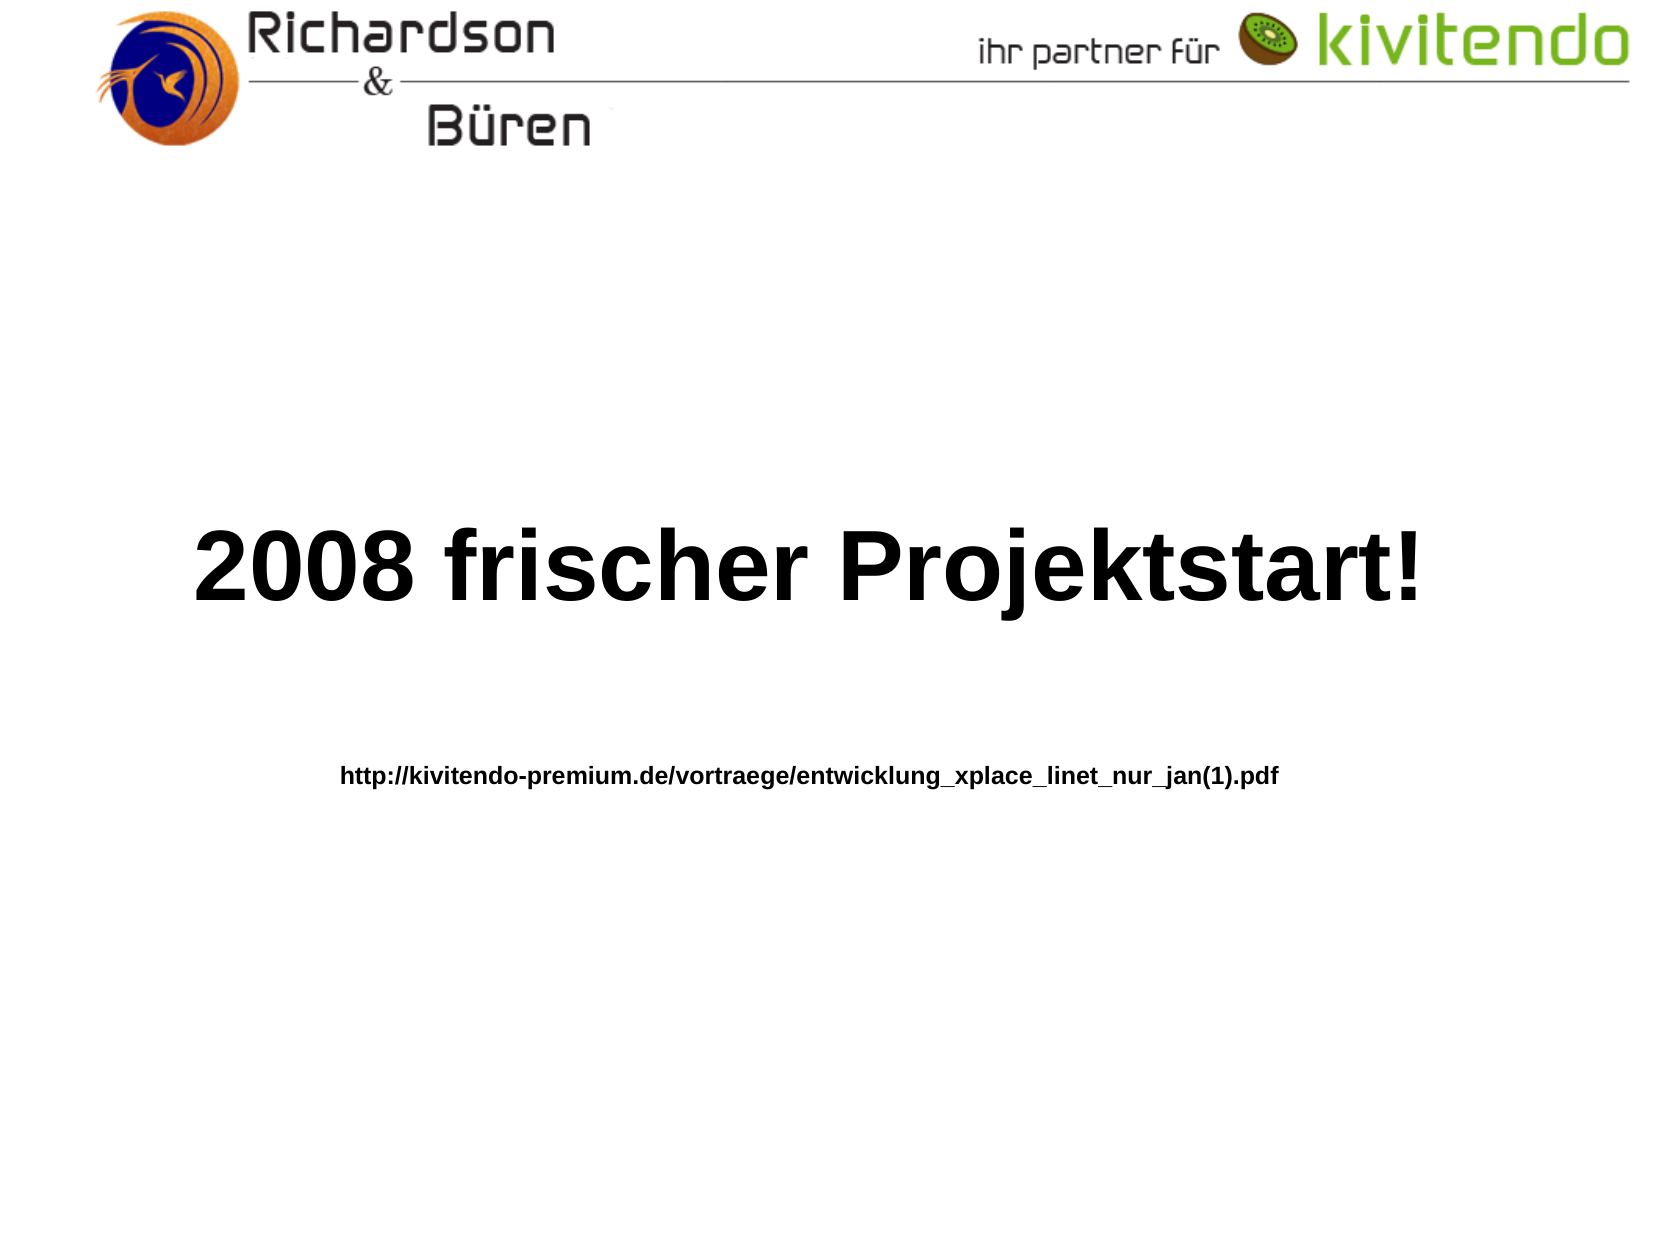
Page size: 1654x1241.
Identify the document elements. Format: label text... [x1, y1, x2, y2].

picture [63, 0, 1642, 149]
subtitle 2008 frischer Projektstart! http://kivitendo-premium.de/vortraege/entwicklung_xplace_linet_nur_jan(1).pdf [82, 290, 1538, 1010]
